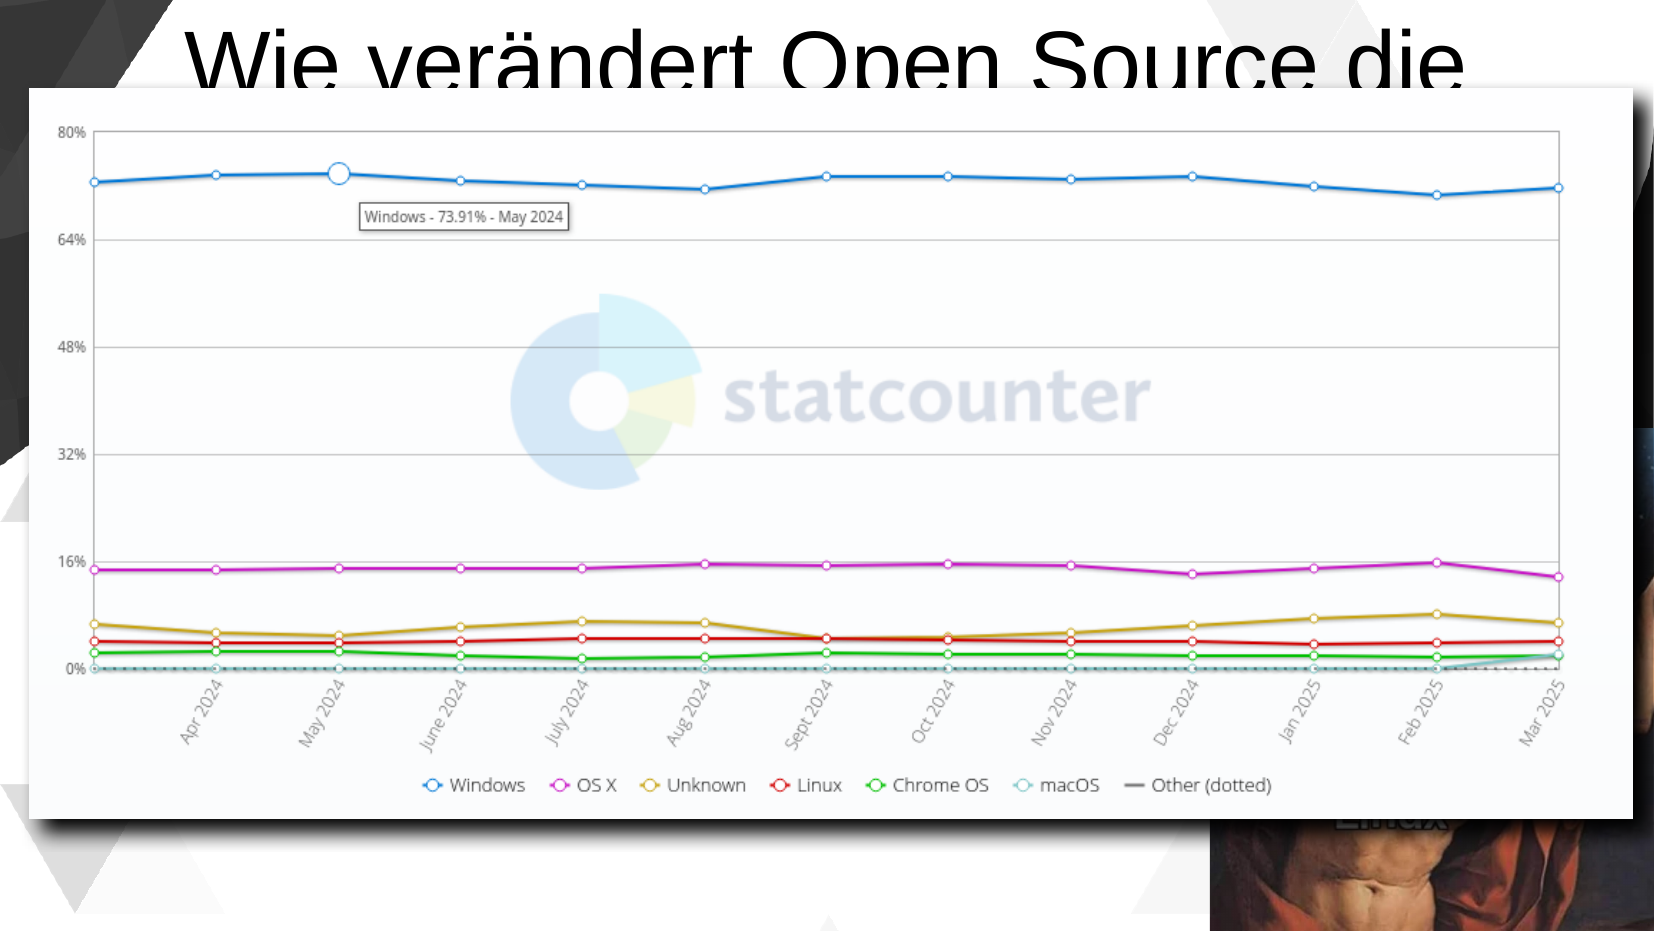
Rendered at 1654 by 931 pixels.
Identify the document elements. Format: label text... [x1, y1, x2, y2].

picture [0, 0, 1654, 931]
title Wie verändert Open Source die Welt + Zukunfsblick [82, 12, 1571, 83]
